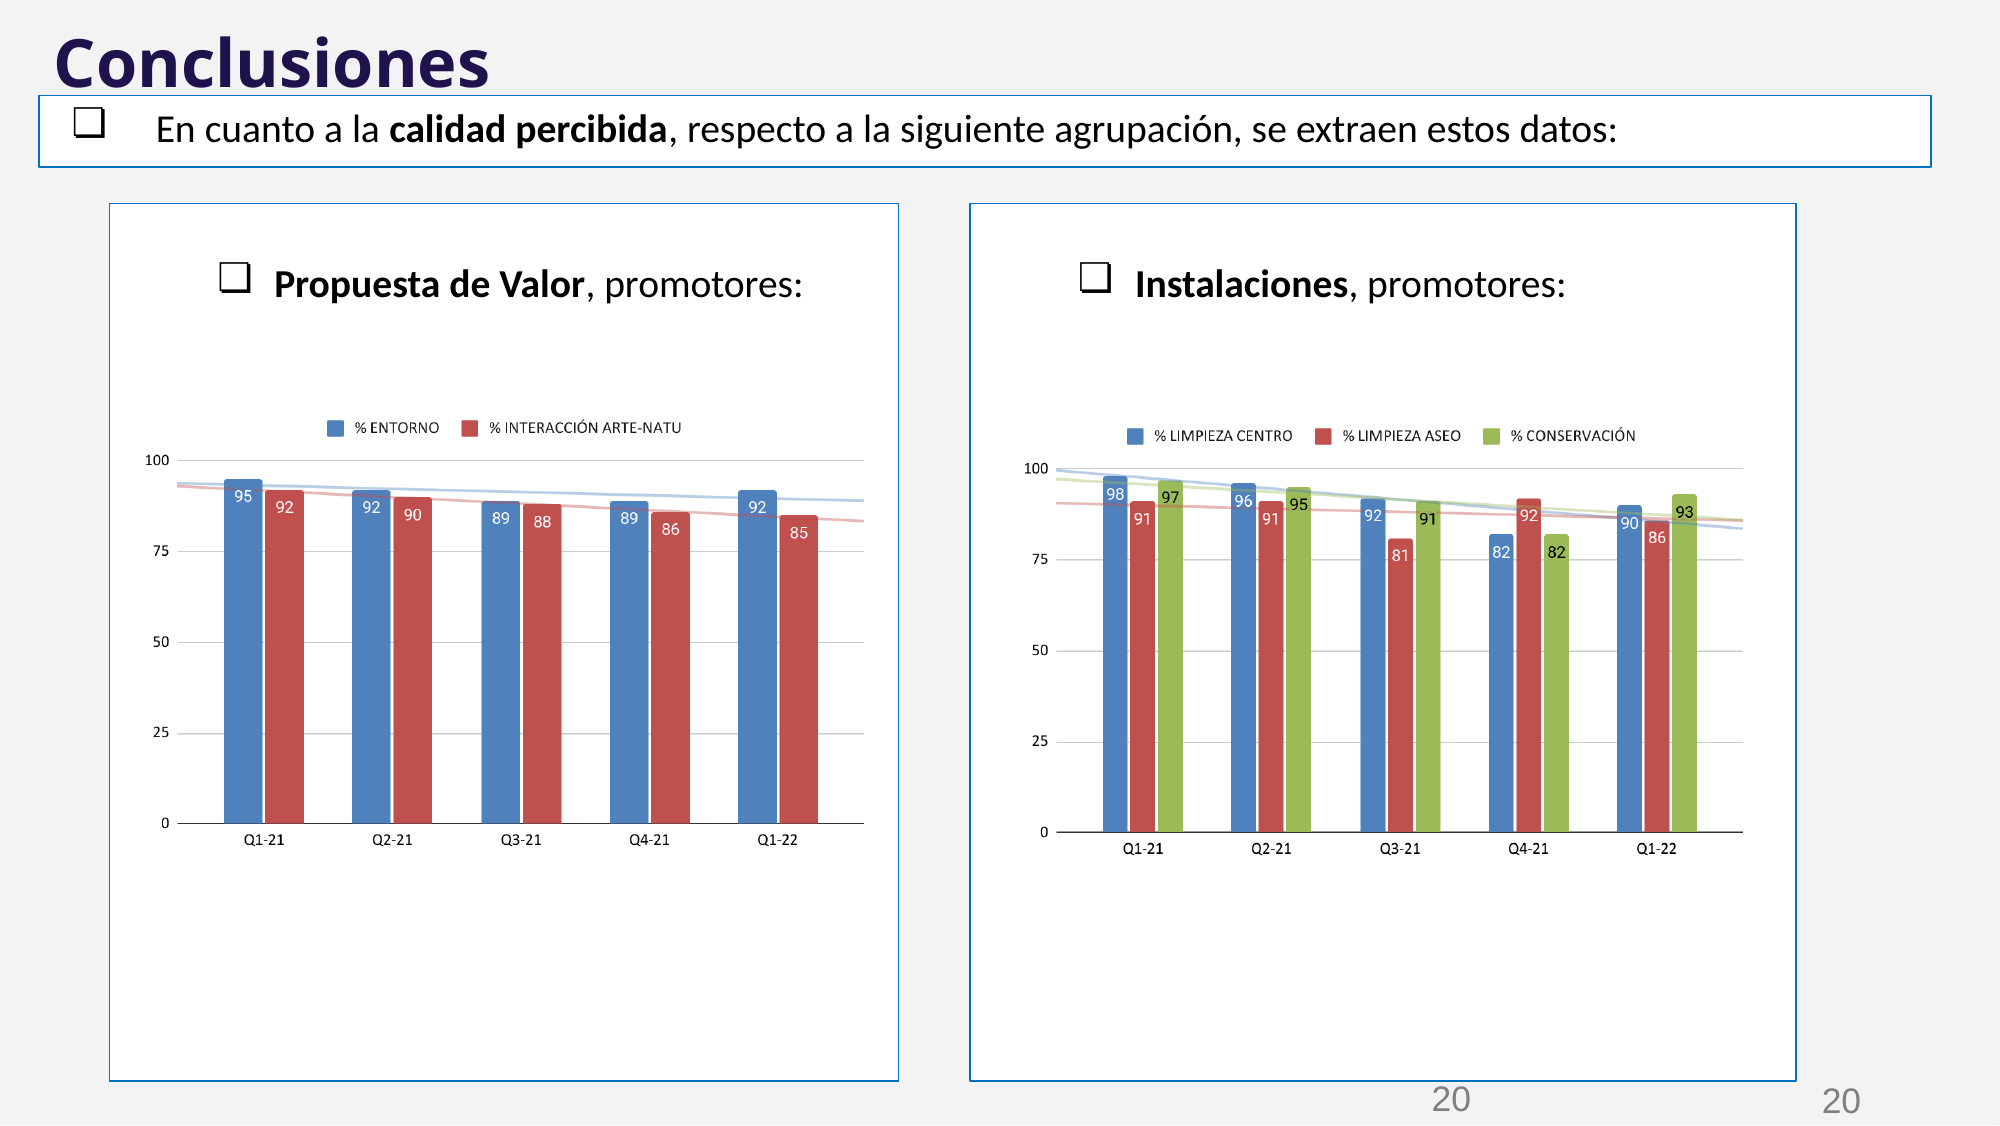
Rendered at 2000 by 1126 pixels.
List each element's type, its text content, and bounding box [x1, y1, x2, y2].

picture [999, 404, 1767, 881]
text_box Conclusiones [53, 0, 1946, 124]
text_box En cuanto a la calidad percibida, respecto a la siguiente agrupación, se extraen estos datos: [38, 95, 1931, 168]
text_box Propuesta de Valor, promotores: [109, 203, 899, 1082]
text_box Instalaciones, promotores: [970, 203, 1796, 1082]
text_box <number> [1413, 1067, 1881, 1126]
picture [120, 396, 888, 872]
